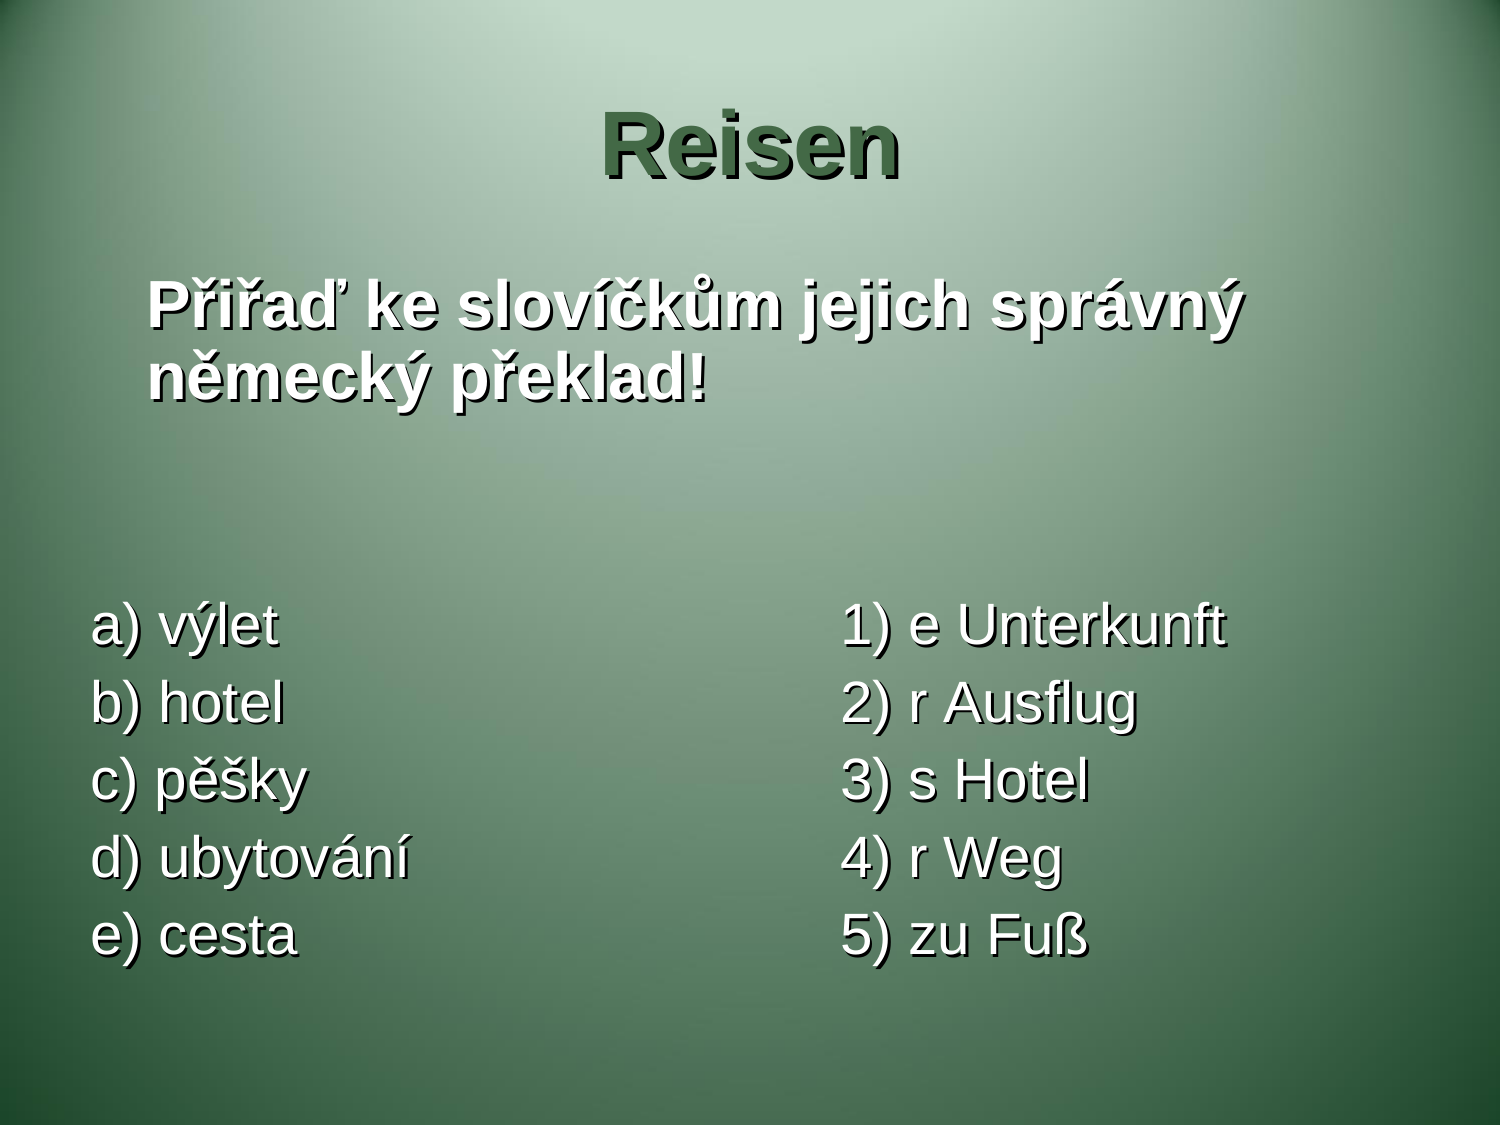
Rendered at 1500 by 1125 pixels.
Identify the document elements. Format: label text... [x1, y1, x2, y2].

title Reisen [75, 45, 1426, 233]
list Přiřaď ke slovíčkům jejich správný německý překlad! a) výlet 1) e Unterkunft b) hotel 2) r Ausflug c) pěšky 3) s Hotel d) ubytování 4) r Weg e) cesta 5) zu Fuß [75, 262, 1426, 1006]
picture [0, 0, 1500, 1125]
